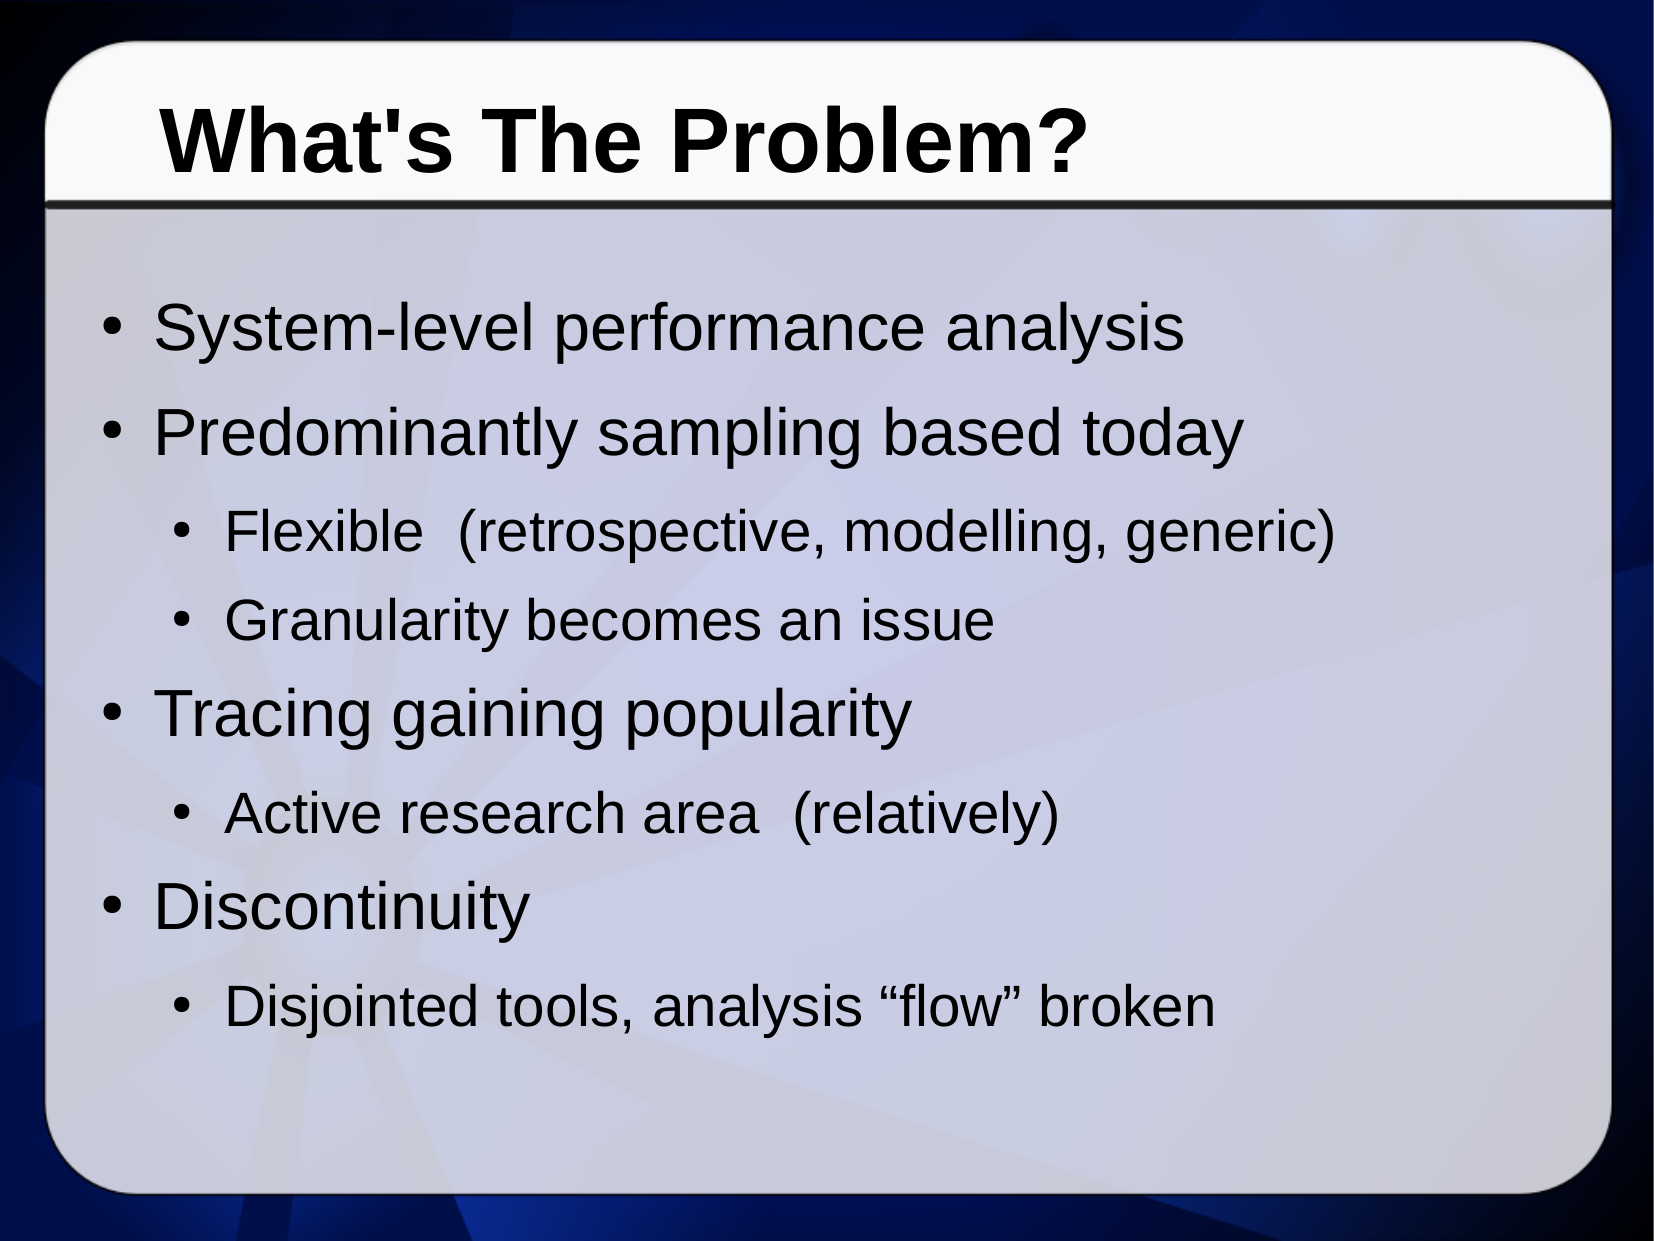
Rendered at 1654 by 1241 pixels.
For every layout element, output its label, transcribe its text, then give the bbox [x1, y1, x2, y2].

list System-level performance analysis Predominantly sampling based today Flexible (retrospective, modelling, generic) Granularity becomes an issue Tracing gaining popularity Active research area (relatively) Discontinuity Disjointed tools, analysis “flow” broken [82, 290, 1571, 1109]
title What's The Problem? [82, 37, 1571, 245]
picture [0, 0, 1654, 1241]
